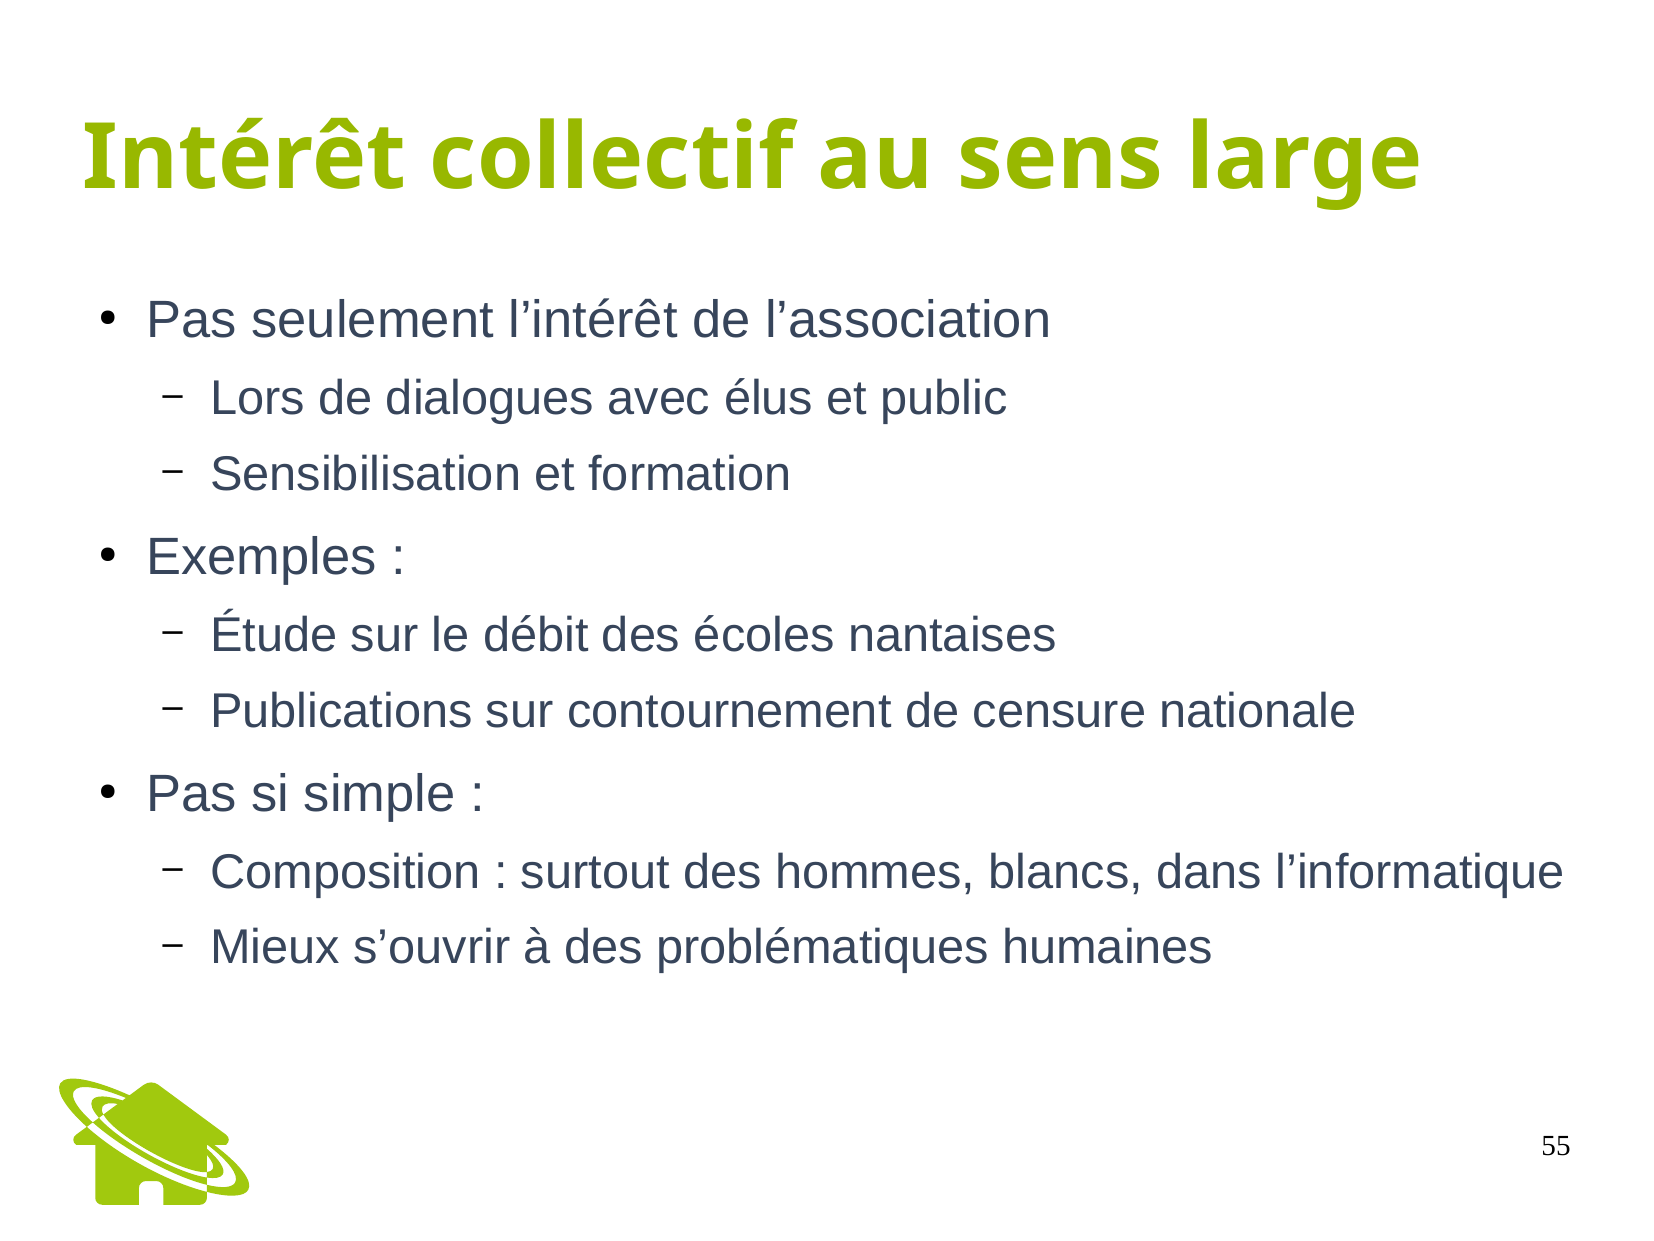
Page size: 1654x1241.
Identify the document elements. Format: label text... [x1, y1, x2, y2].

title Intérêt collectif au sens large [82, 49, 1571, 257]
list Pas seulement l’intérêt de l’association Lors de dialogues avec élus et public Sensibilisation et formation Exemples : Étude sur le débit des écoles nantaises Publications sur contournement de censure nationale Pas si simple : Composition : surtout des hommes, blancs, dans l’informatique Mieux s’ouvrir à des problématiques humaines [82, 290, 1571, 1010]
